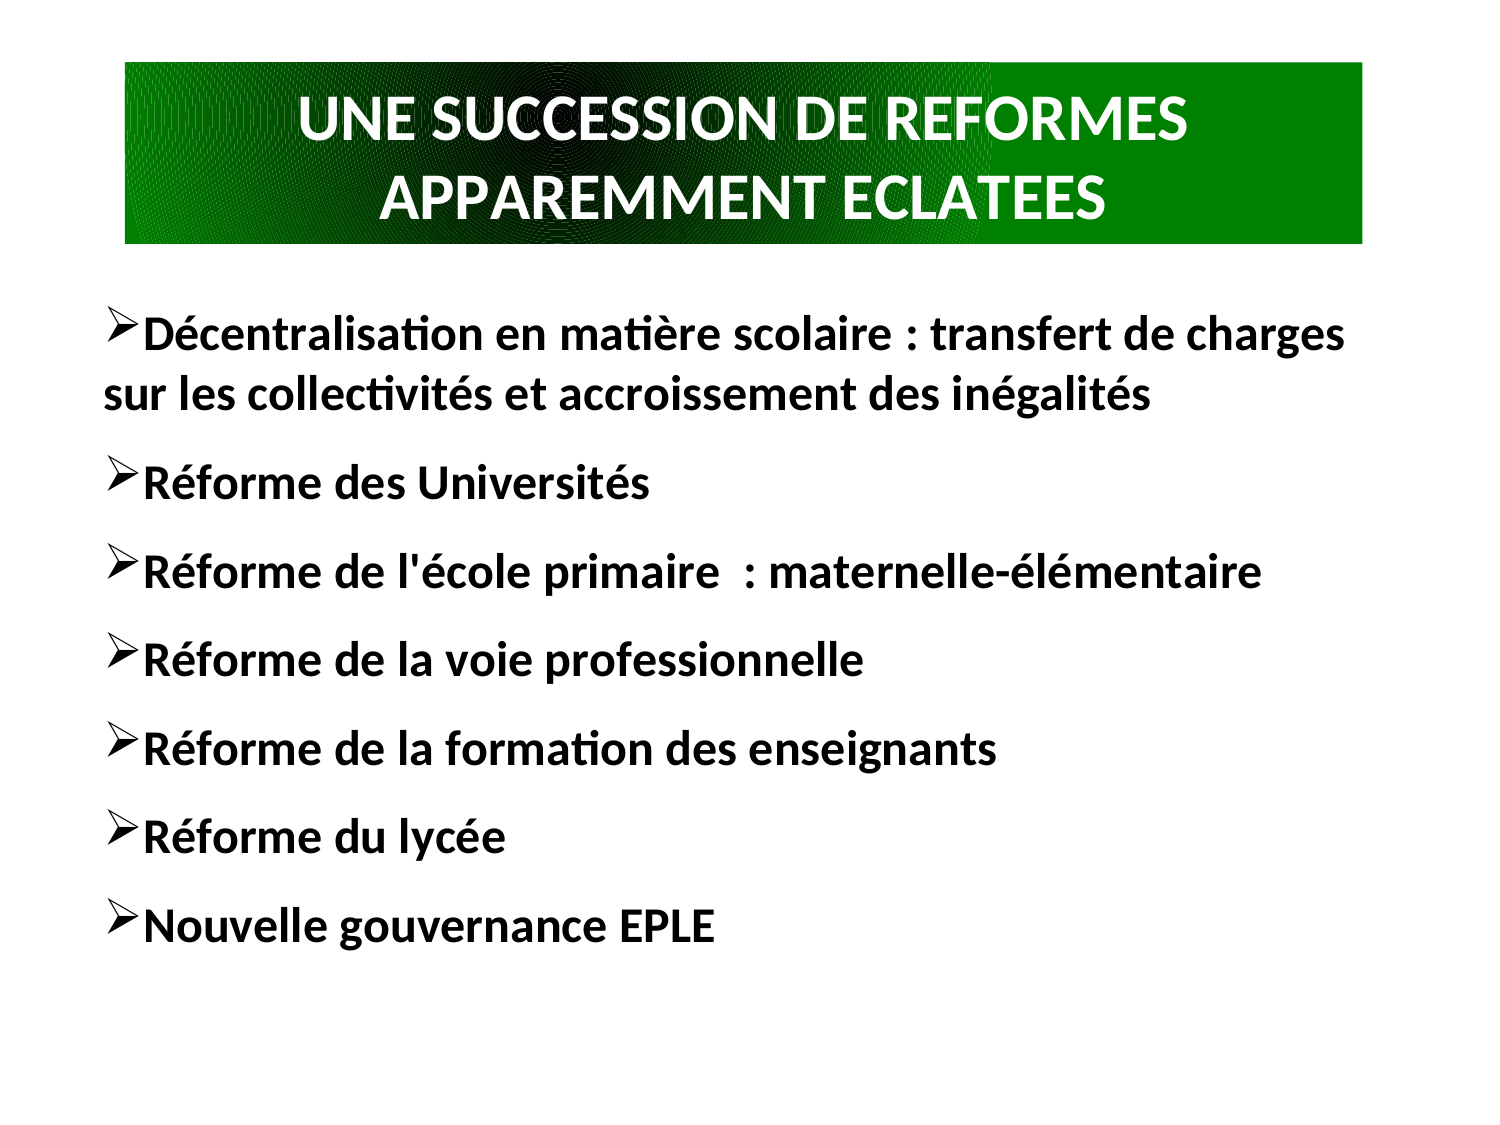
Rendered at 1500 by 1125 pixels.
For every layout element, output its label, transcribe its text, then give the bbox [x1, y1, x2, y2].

title UNE SUCCESSION DE REFORMES APPAREMMENT ECLATEES [124, 62, 1363, 244]
text_box Décentralisation en matière scolaire : transfert de charges sur les collectivités et accroissement des inégalités Réforme des Universités Réforme de l'école primaire : maternelle-élémentaire Réforme de la voie professionnelle Réforme de la formation des enseignants Réforme du lycée Nouvelle gouvernance EPLE [88, 293, 1426, 1045]
